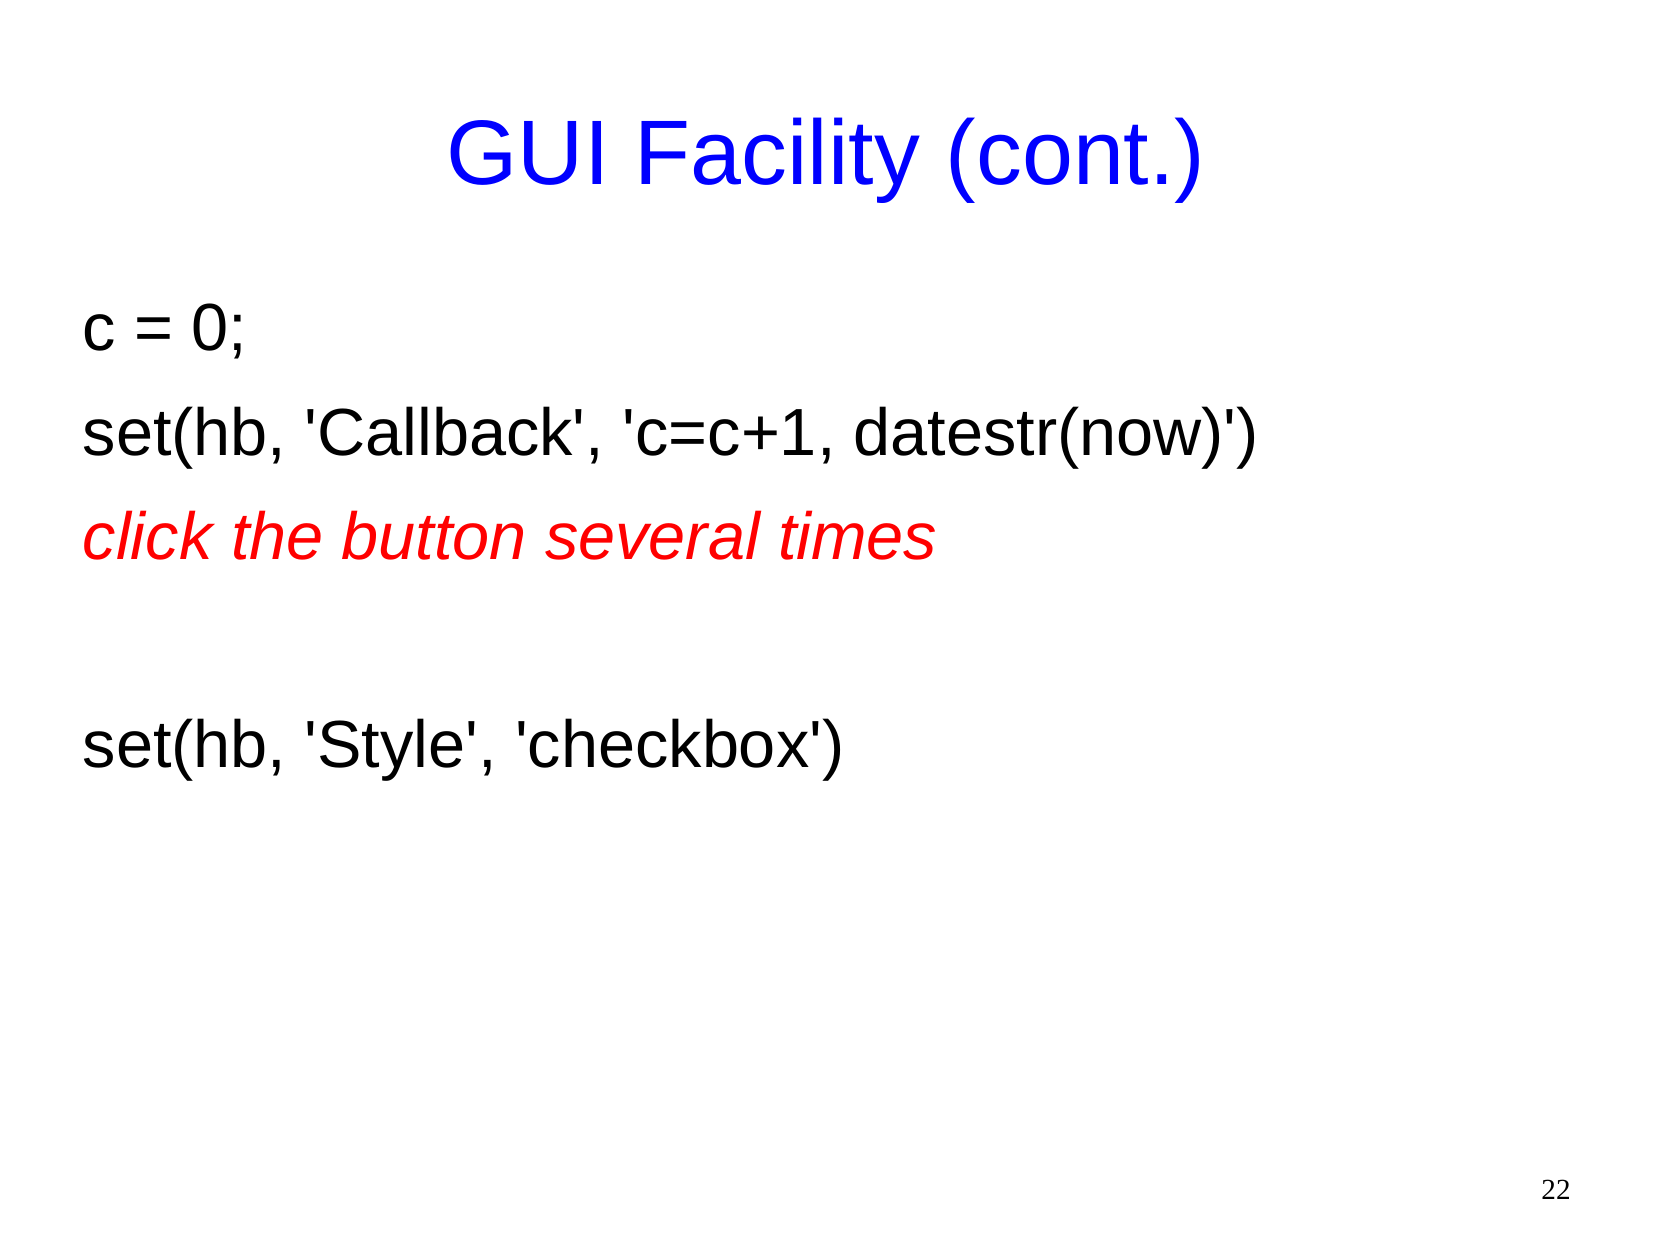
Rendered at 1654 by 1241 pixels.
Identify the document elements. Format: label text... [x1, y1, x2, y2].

list c = 0; set(hb, 'Callback', 'c=c+1, datestr(now)') click the button several times set(hb, 'Style', 'checkbox') [82, 290, 1571, 1094]
title GUI Facility (cont.) [82, 56, 1571, 250]
